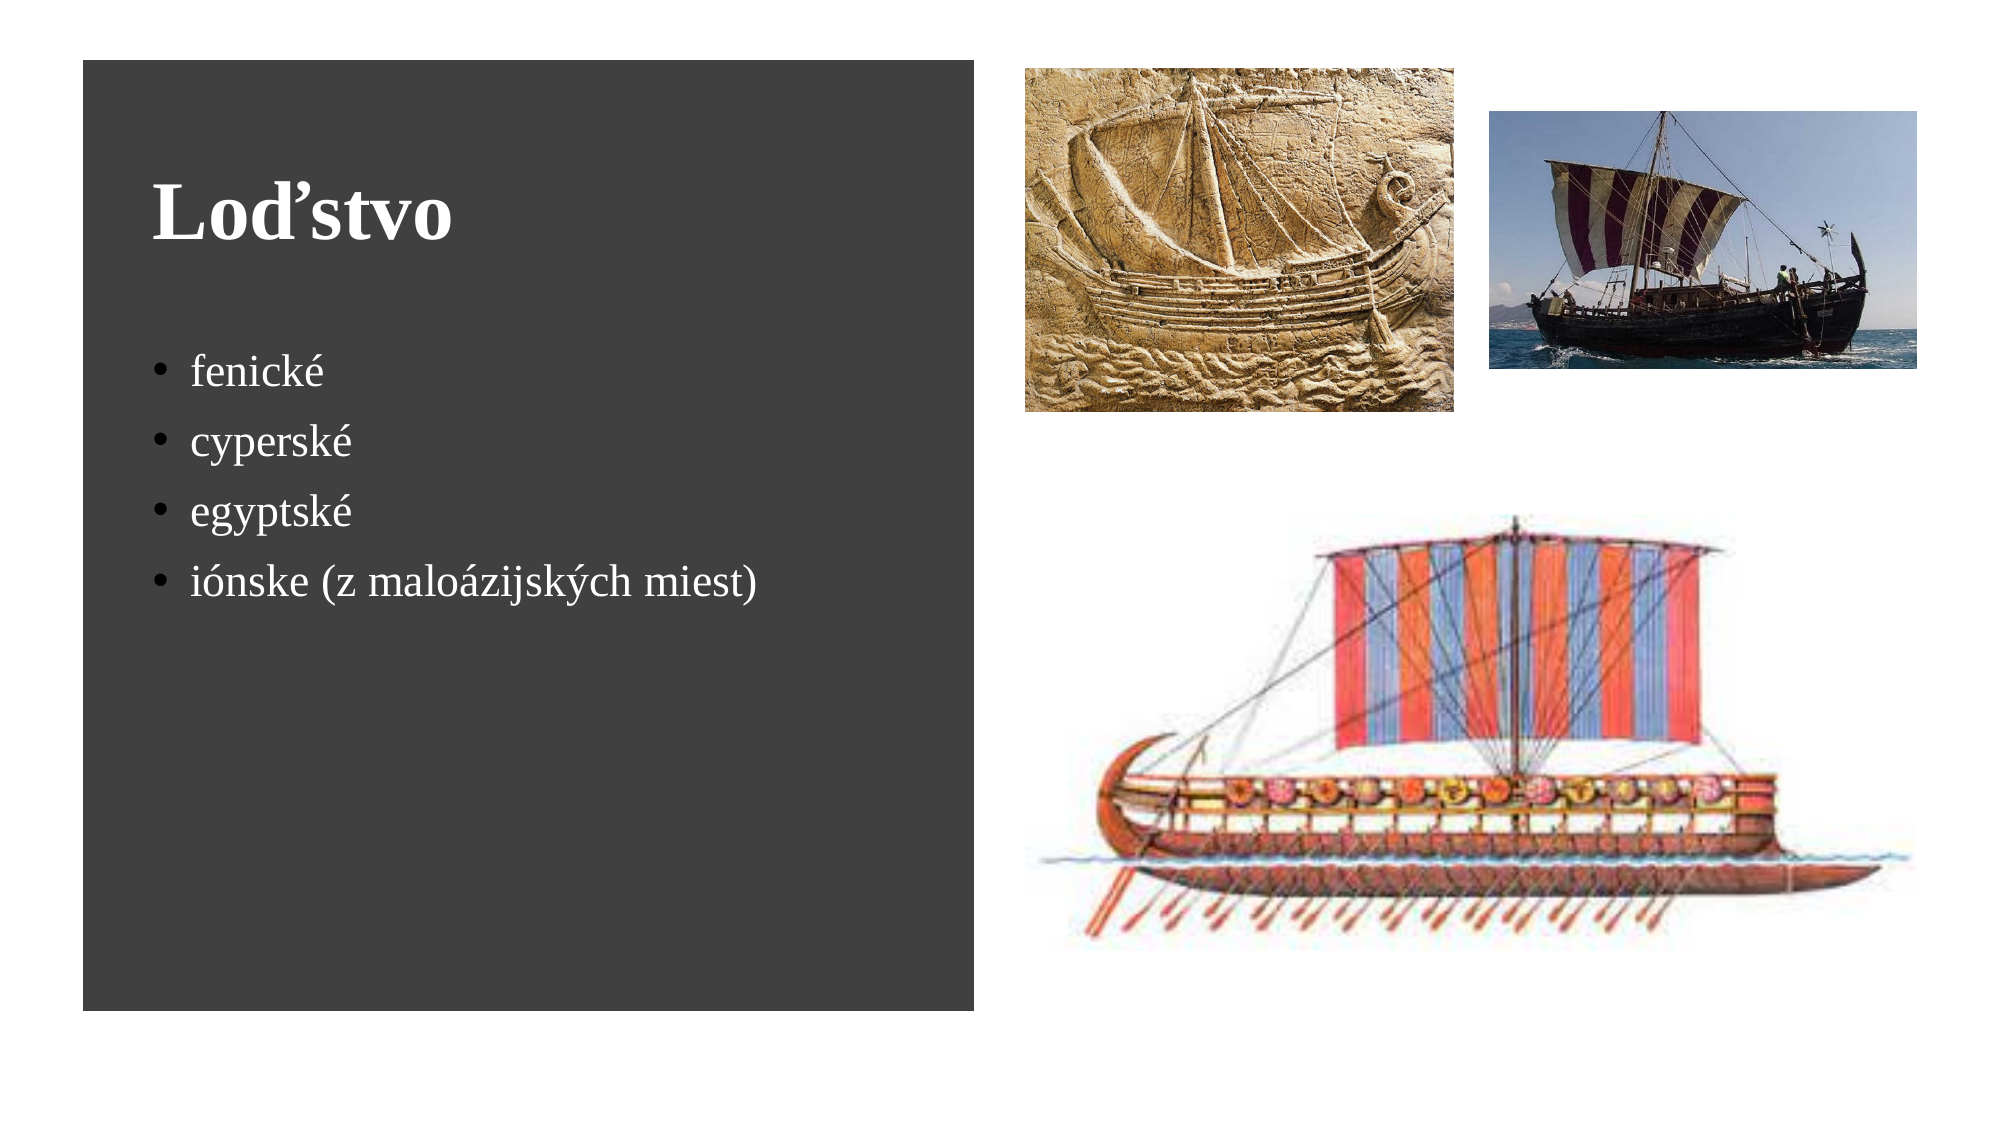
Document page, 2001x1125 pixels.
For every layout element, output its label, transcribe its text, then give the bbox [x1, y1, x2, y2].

picture [1025, 514, 1917, 951]
list fenické cyperské egyptské iónske (z maloázijských miest) [137, 338, 926, 960]
picture [1489, 111, 1917, 369]
text_box [83, 60, 974, 1011]
picture [1025, 68, 1454, 412]
title Loďstvo [137, 115, 926, 311]
